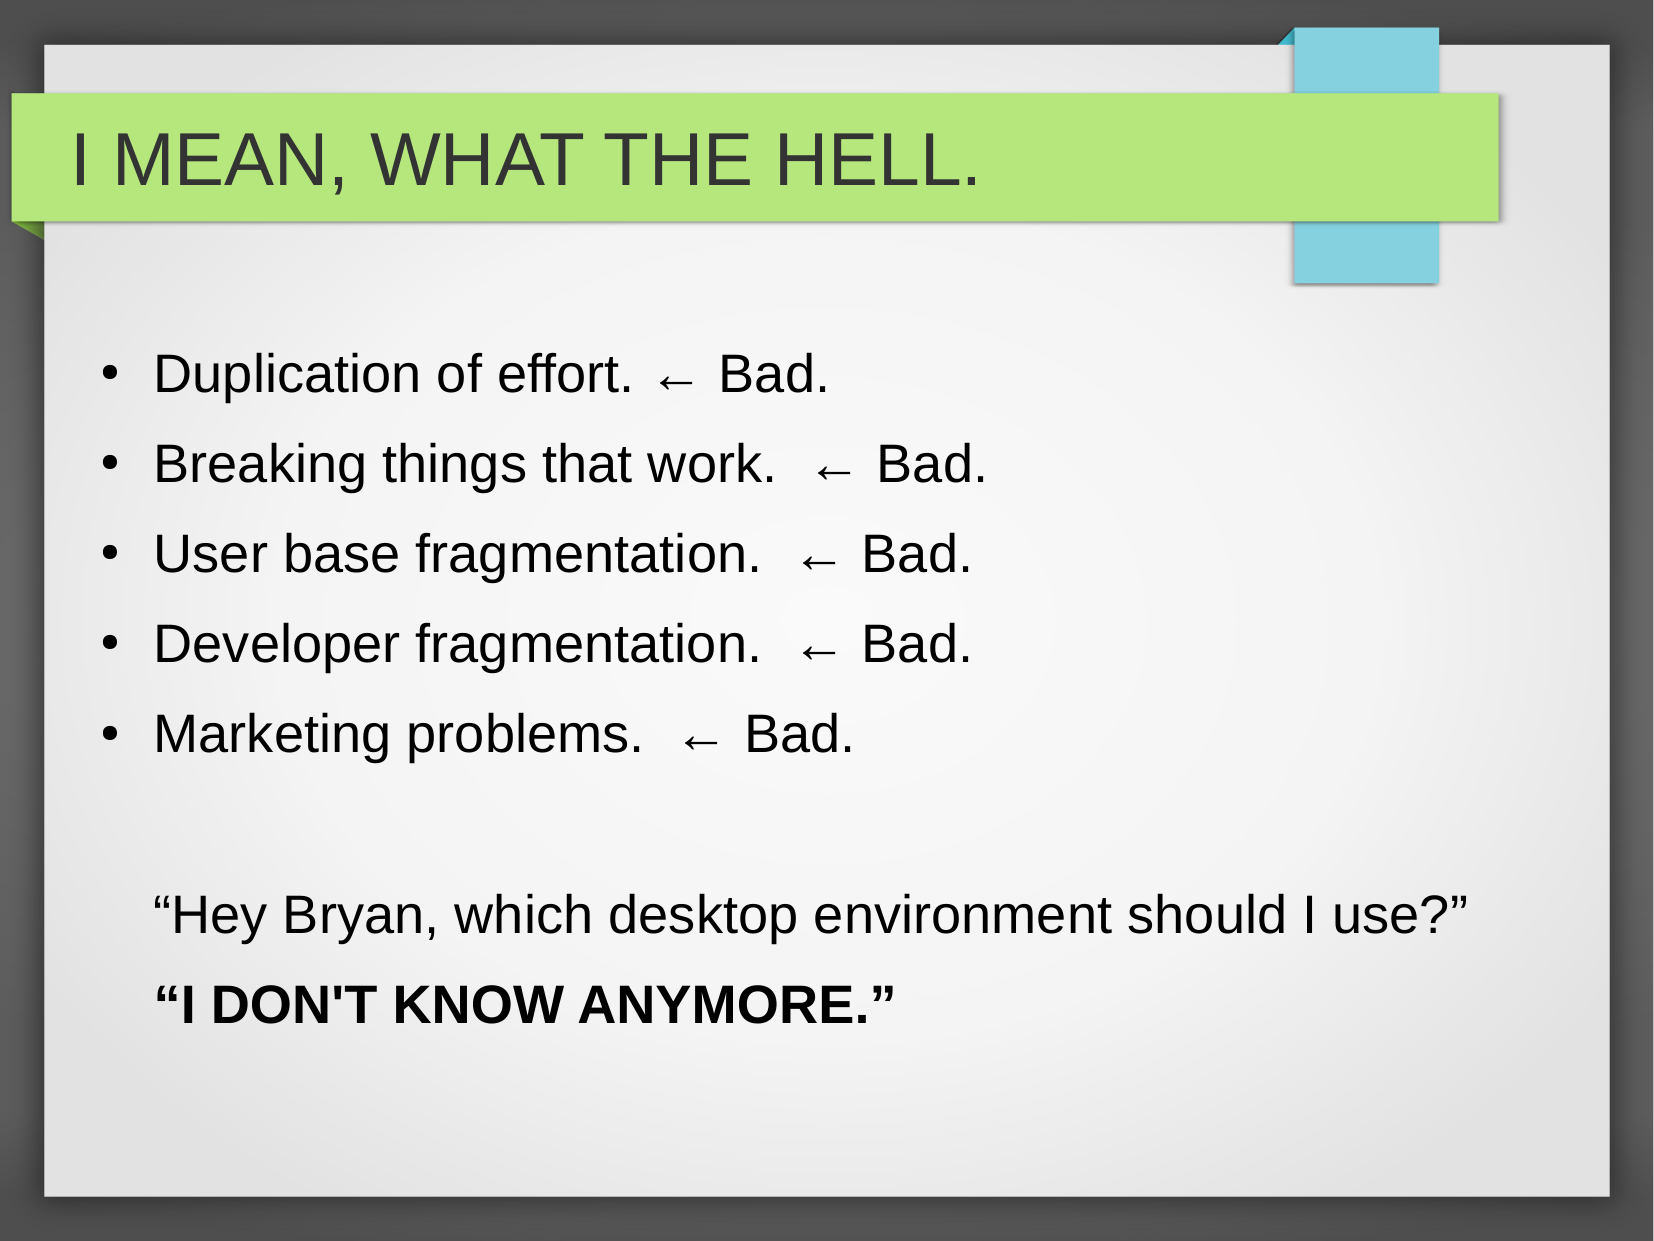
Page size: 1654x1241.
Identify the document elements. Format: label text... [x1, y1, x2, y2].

list Duplication of effort. ← Bad. Breaking things that work. ← Bad. User base fragmentation. ← Bad. Developer fragmentation. ← Bad. Marketing problems. ← Bad. “Hey Bryan, which desktop environment should I use?” “I DON'T KNOW ANYMORE.” [82, 343, 1538, 1063]
title I MEAN, WHAT THE HELL. [70, 106, 1229, 213]
picture [0, 0, 1654, 1241]
